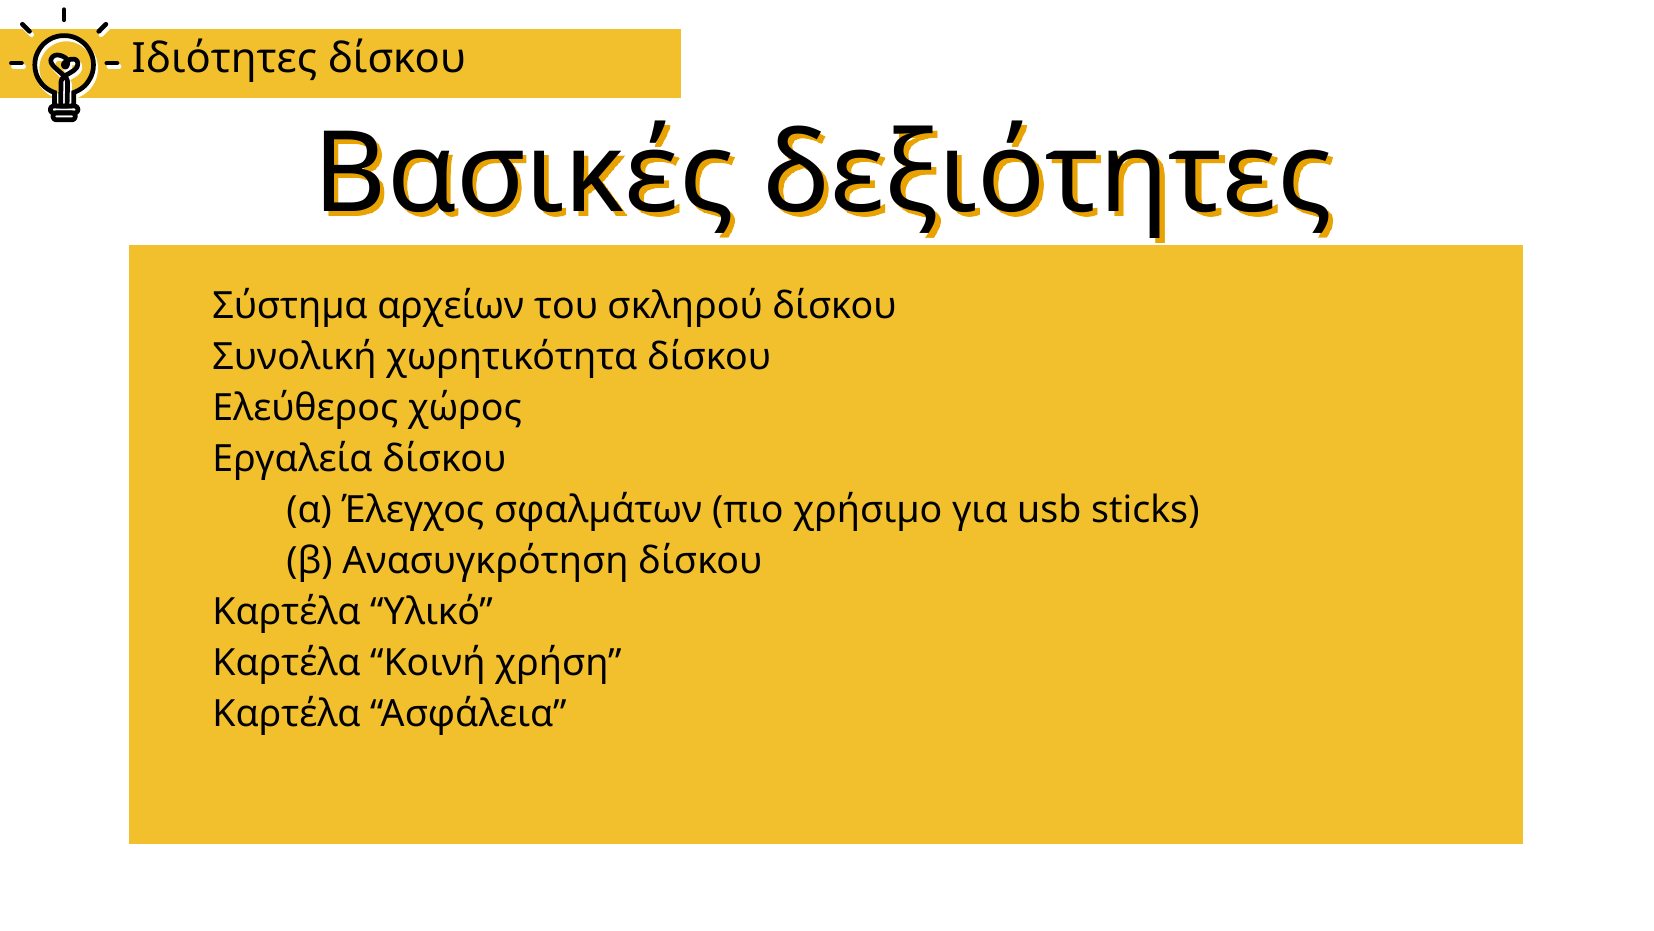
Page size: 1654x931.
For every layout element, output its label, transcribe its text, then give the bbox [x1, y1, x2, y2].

title Βασικές δεξιότητες [265, 36, 1381, 299]
title Ιδιότητες δίσκου [131, 16, 578, 97]
title Σύστημα αρχείων του σκληρού δίσκου Συνολική χωρητικότητα δίσκου Ελεύθερος χώρος Εργαλεία δίσκου (α) Έλεγχος σφαλμάτων (πιο χρήσιμο για usb sticks) (β) Ανασυγκρότηση δίσκου Καρτέλα “Υλικό” Καρτέλα “Κοινή χρήση” Καρτέλα “Ασφάλεια” [177, 240, 1506, 827]
